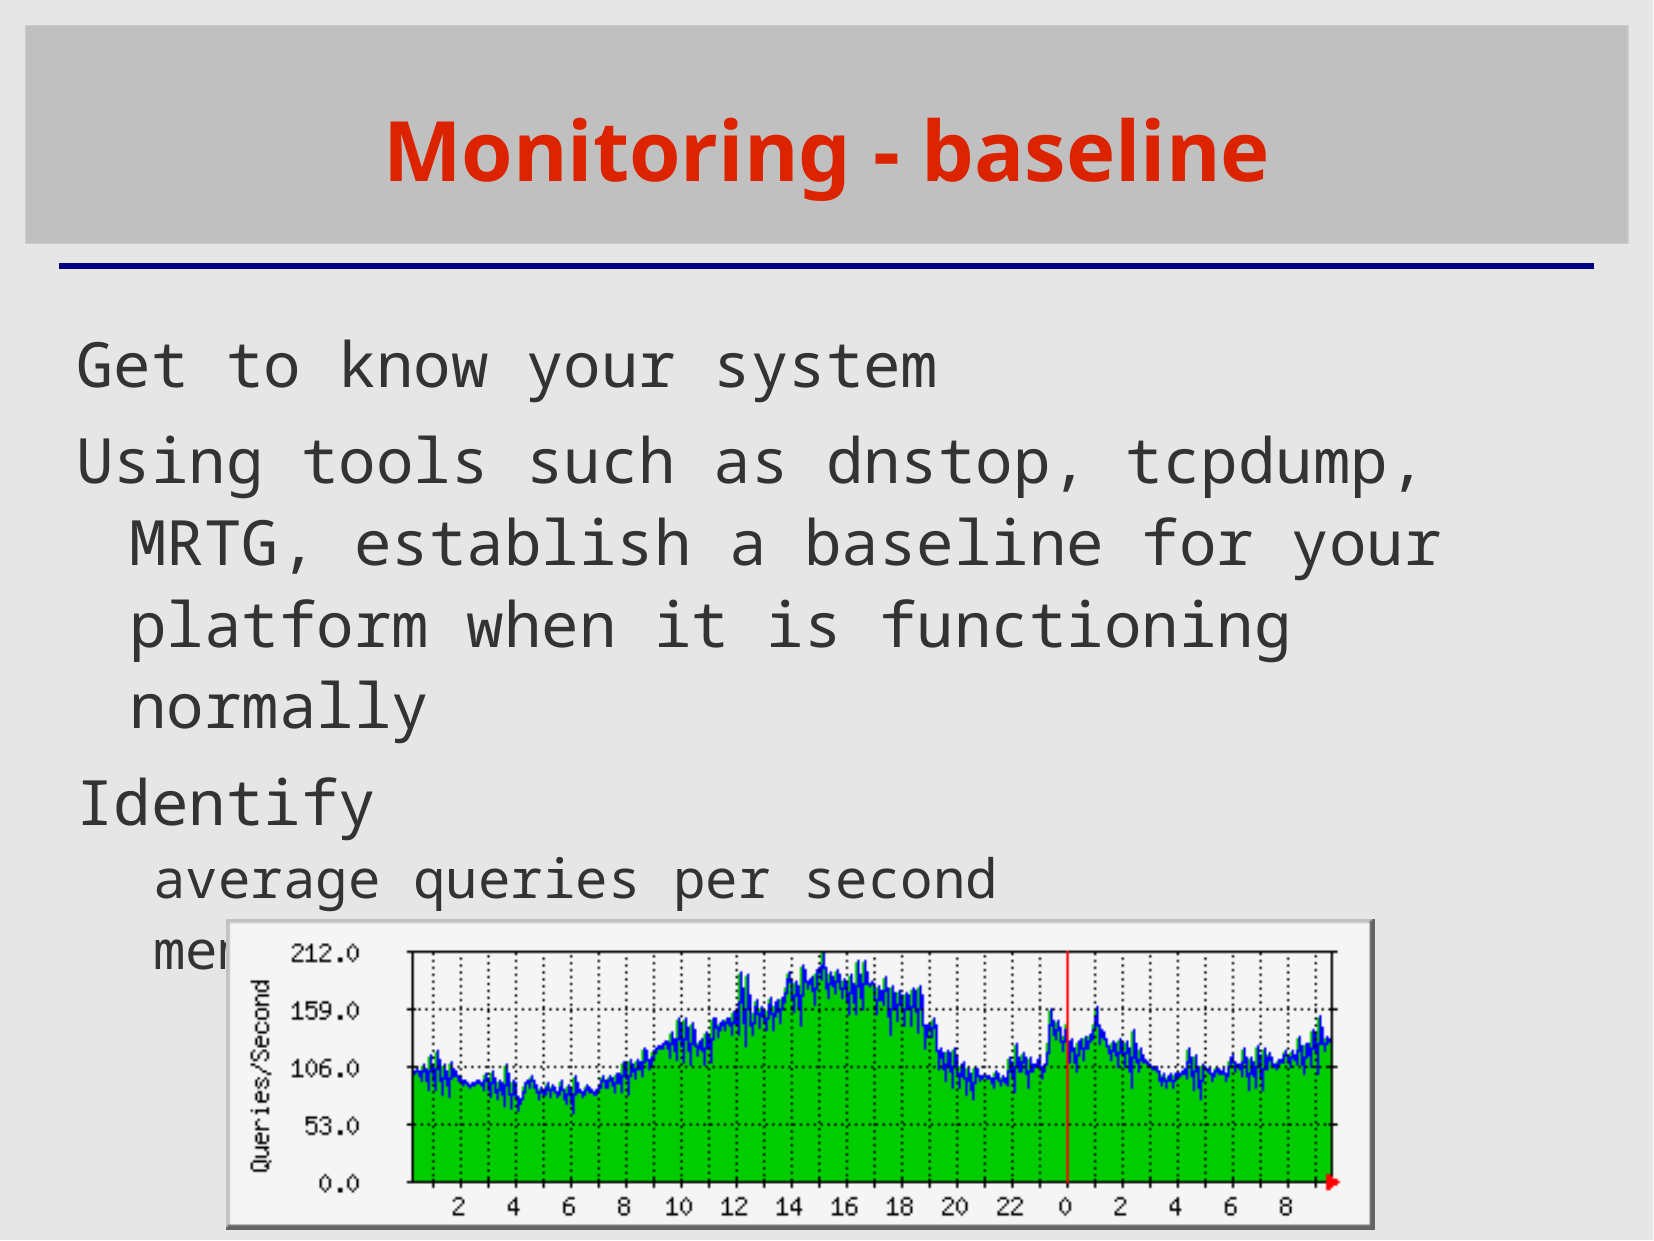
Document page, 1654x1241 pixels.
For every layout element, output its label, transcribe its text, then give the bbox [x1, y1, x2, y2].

picture [226, 919, 1375, 1230]
title Monitoring - baseline [121, 53, 1534, 246]
list Get to know your system Using tools such as dnstop, tcpdump, MRTG, establish a baseline for your platform when it is functioning normally Identify average queries per second memory usage for named [59, 322, 1594, 920]
